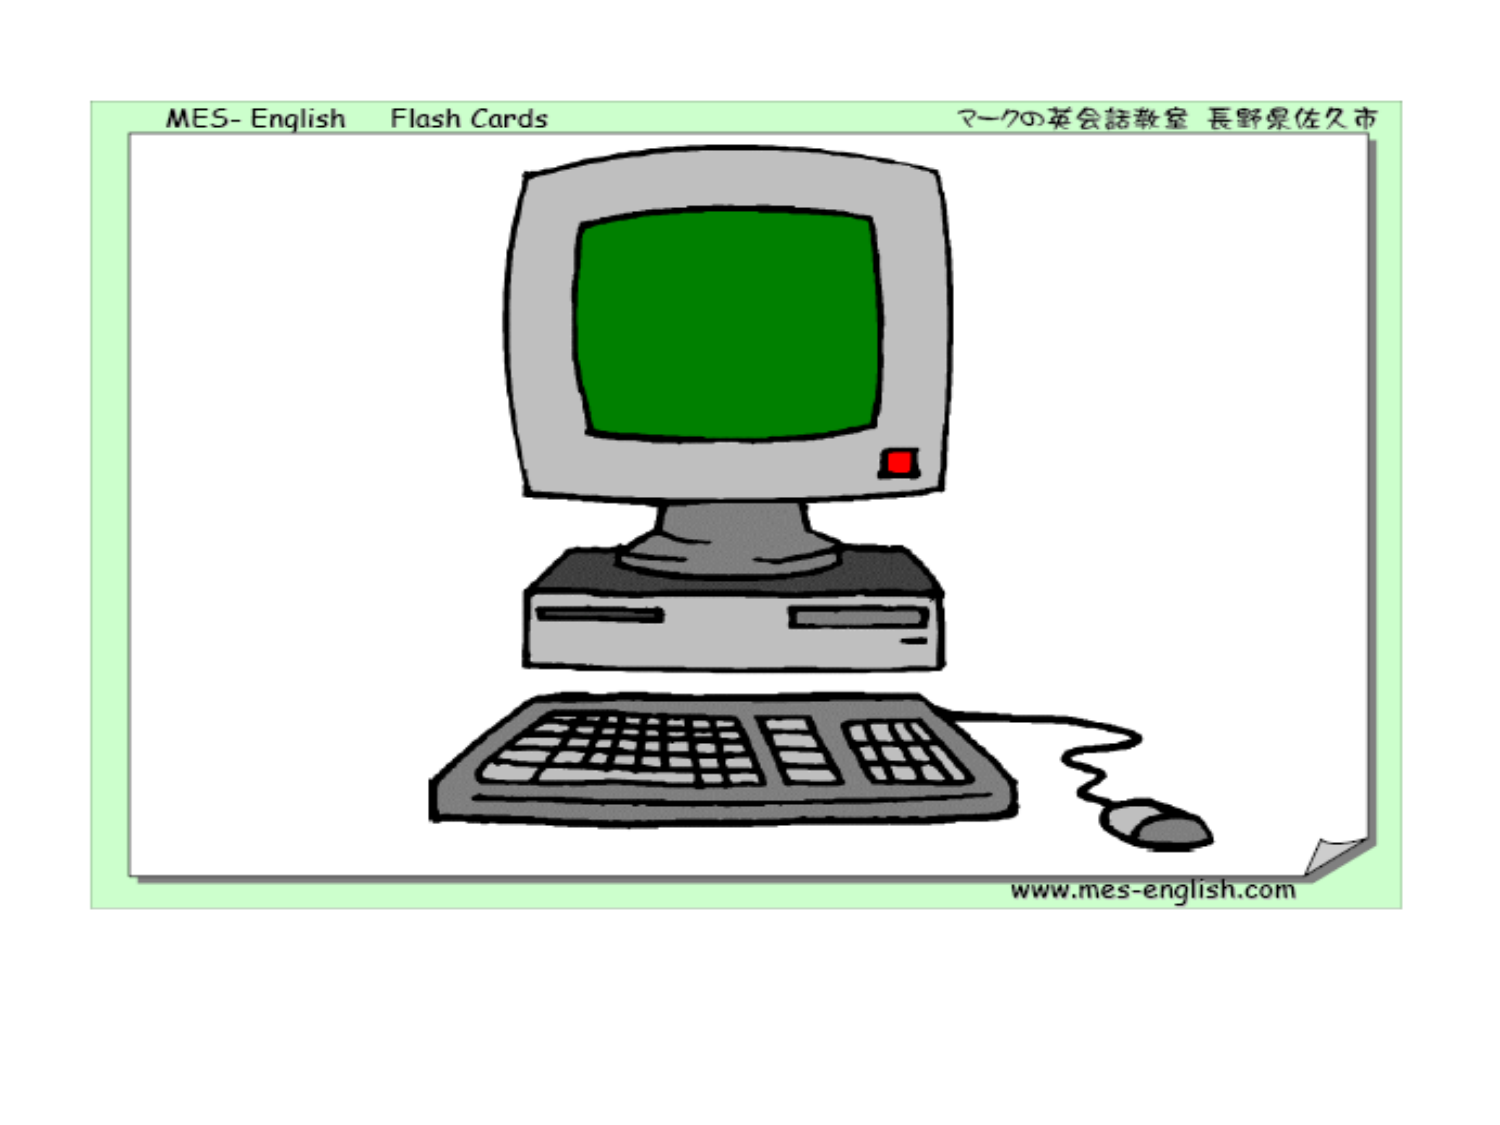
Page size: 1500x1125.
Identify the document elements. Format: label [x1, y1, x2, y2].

picture [67, 86, 1420, 926]
